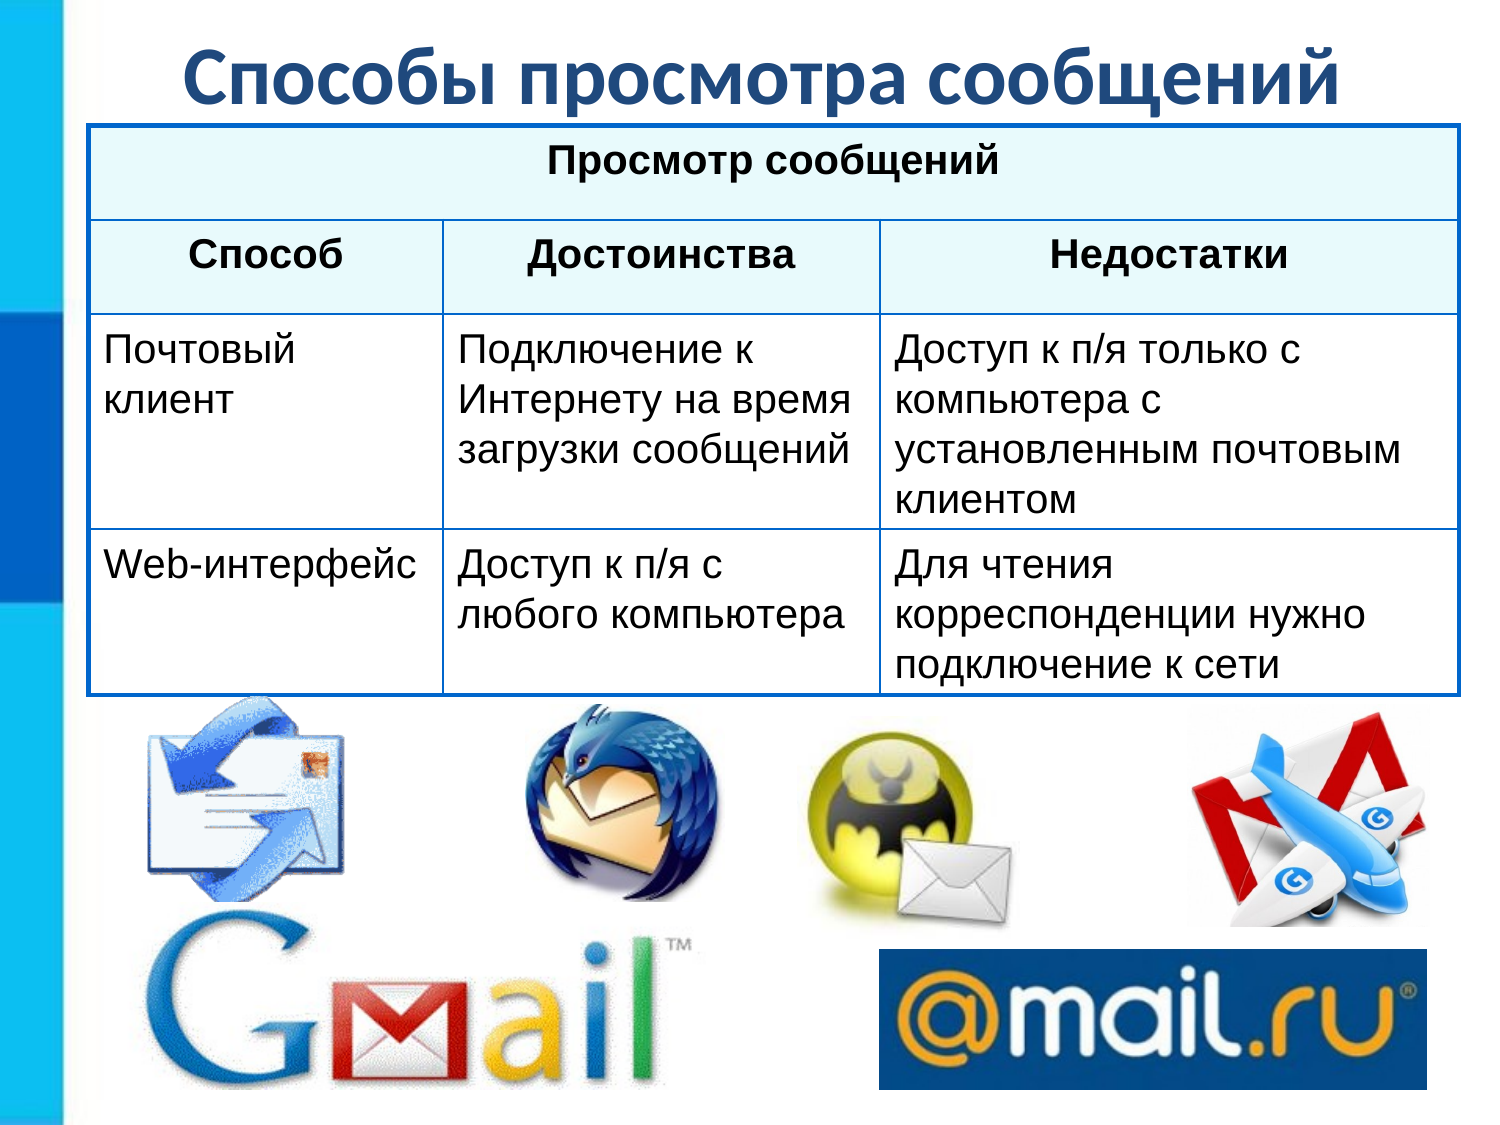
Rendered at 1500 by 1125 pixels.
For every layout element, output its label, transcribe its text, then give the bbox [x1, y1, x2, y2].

table_cell Недостатки [881, 221, 1457, 313]
table_cell Для чтения корреспонденции нужно подключение к сети [881, 530, 1457, 693]
table_cell Доступ к п/я с любого компьютера [444, 530, 879, 693]
table_cell Web-интерфейс [91, 530, 442, 693]
picture [0, 0, 1500, 1125]
table_cell Доступ к п/я только с компьютера с установленным почтовым клиентом [881, 315, 1457, 528]
table_header Просмотр сообщений [91, 128, 1457, 219]
text_box Способы просмотра сообщений [76, 0, 1449, 142]
table_cell Достоинства [444, 221, 879, 313]
table_cell Почтовый клиент [91, 315, 442, 528]
table_cell Подключение к Интернету на время загрузки сообщений [444, 315, 879, 528]
table_cell Способ [91, 221, 442, 313]
